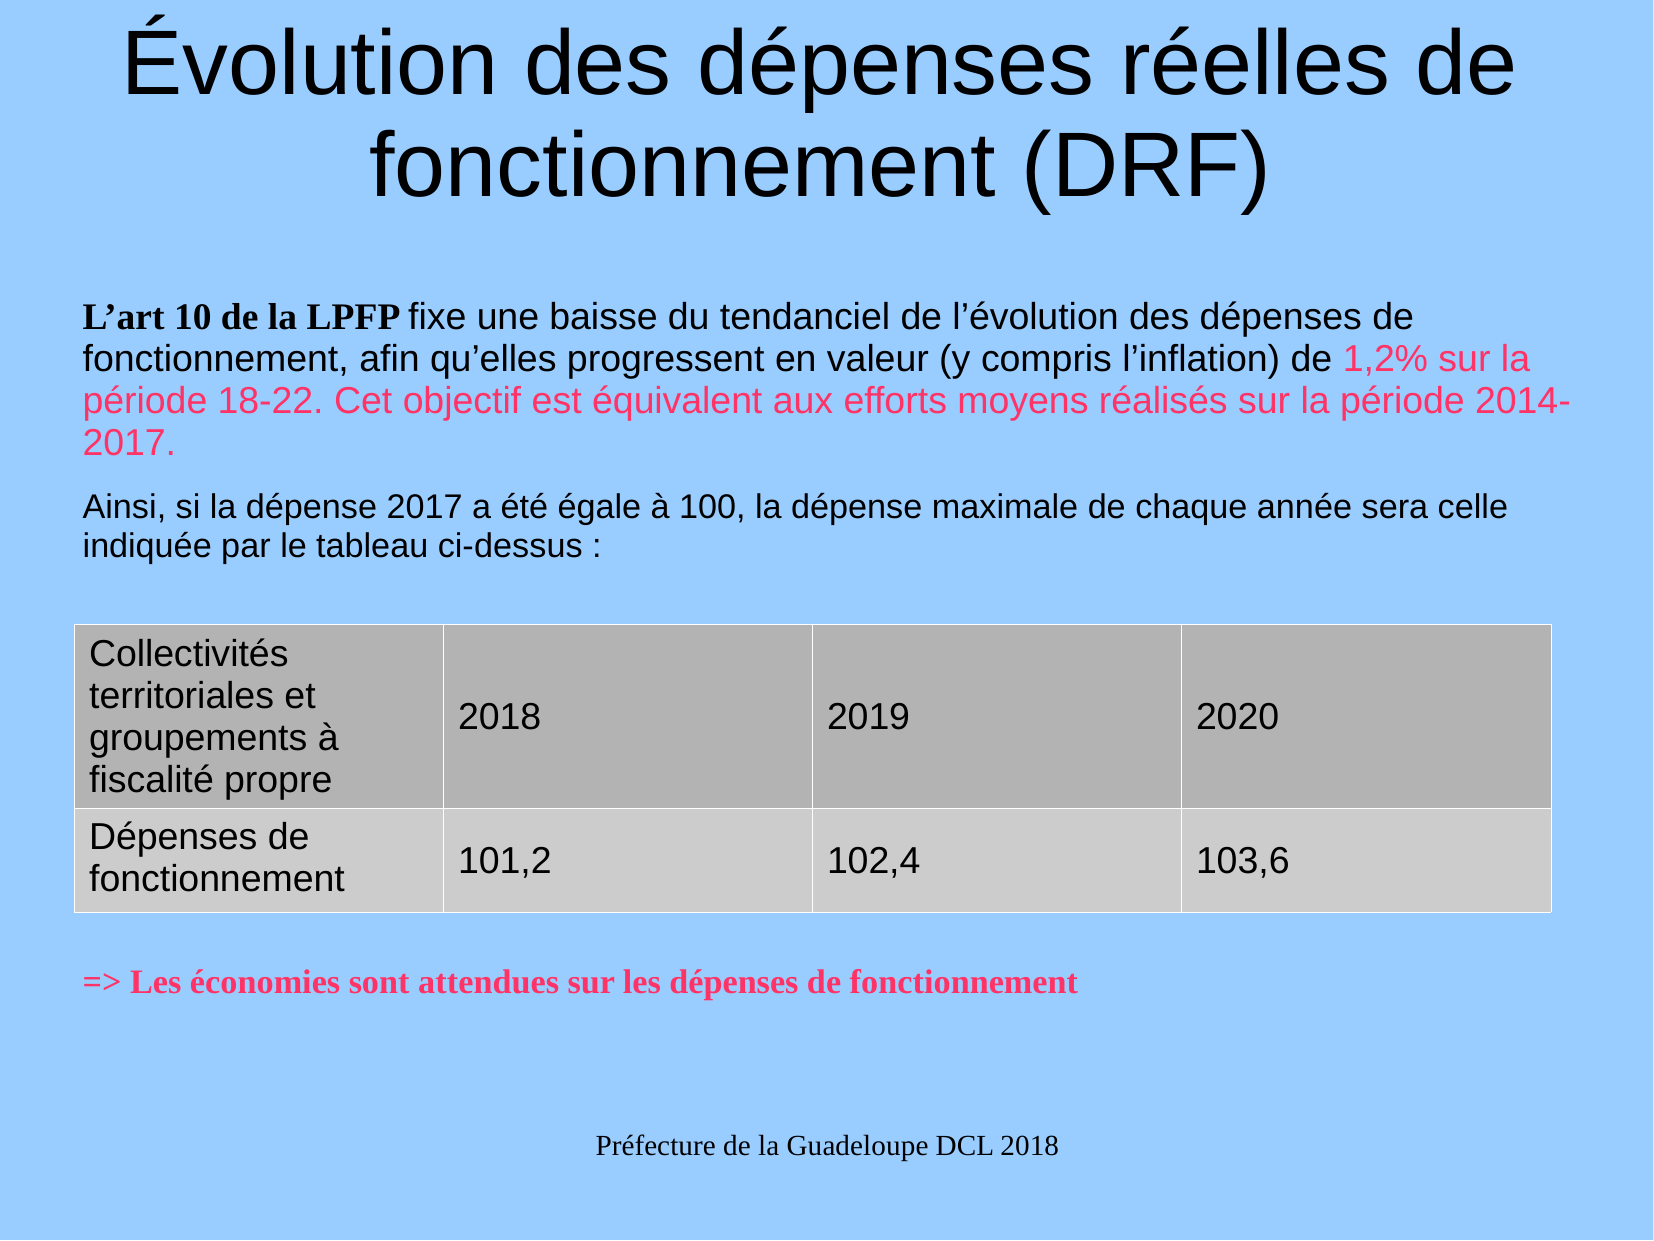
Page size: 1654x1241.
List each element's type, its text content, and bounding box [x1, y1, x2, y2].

table_header 2019 [813, 625, 1181, 808]
table_header 2020 [1182, 625, 1551, 808]
table_cell 101,2 [444, 809, 812, 912]
table_cell 103,6 [1182, 809, 1551, 912]
table_header Collectivités territoriales et groupements à fiscalité propre [75, 625, 443, 808]
table_cell Dépenses de fonctionnement [75, 809, 443, 912]
list L’art 10 de la LPFP fixe une baisse du tendanciel de l’évolution des dépenses de fonctionnement, afin qu’elles progressent en valeur (y compris l’inflation) de 1,2% sur la période 18-22. Cet objectif est équivalent aux efforts moyens réalisés sur la période 2014-2017. Ainsi, si la dépense 2017 a été égale à 100, la dépense maximale de chaque année sera celle indiquée par le tableau ci-dessus : => Les économies sont attendues sur les dépenses de fonctionnement [82, 106, 1583, 1010]
table_header 2018 [444, 625, 812, 808]
title Évolution des dépenses réelles de fonctionnement (DRF) [70, 11, 1571, 217]
table_cell 102,4 [813, 809, 1181, 912]
